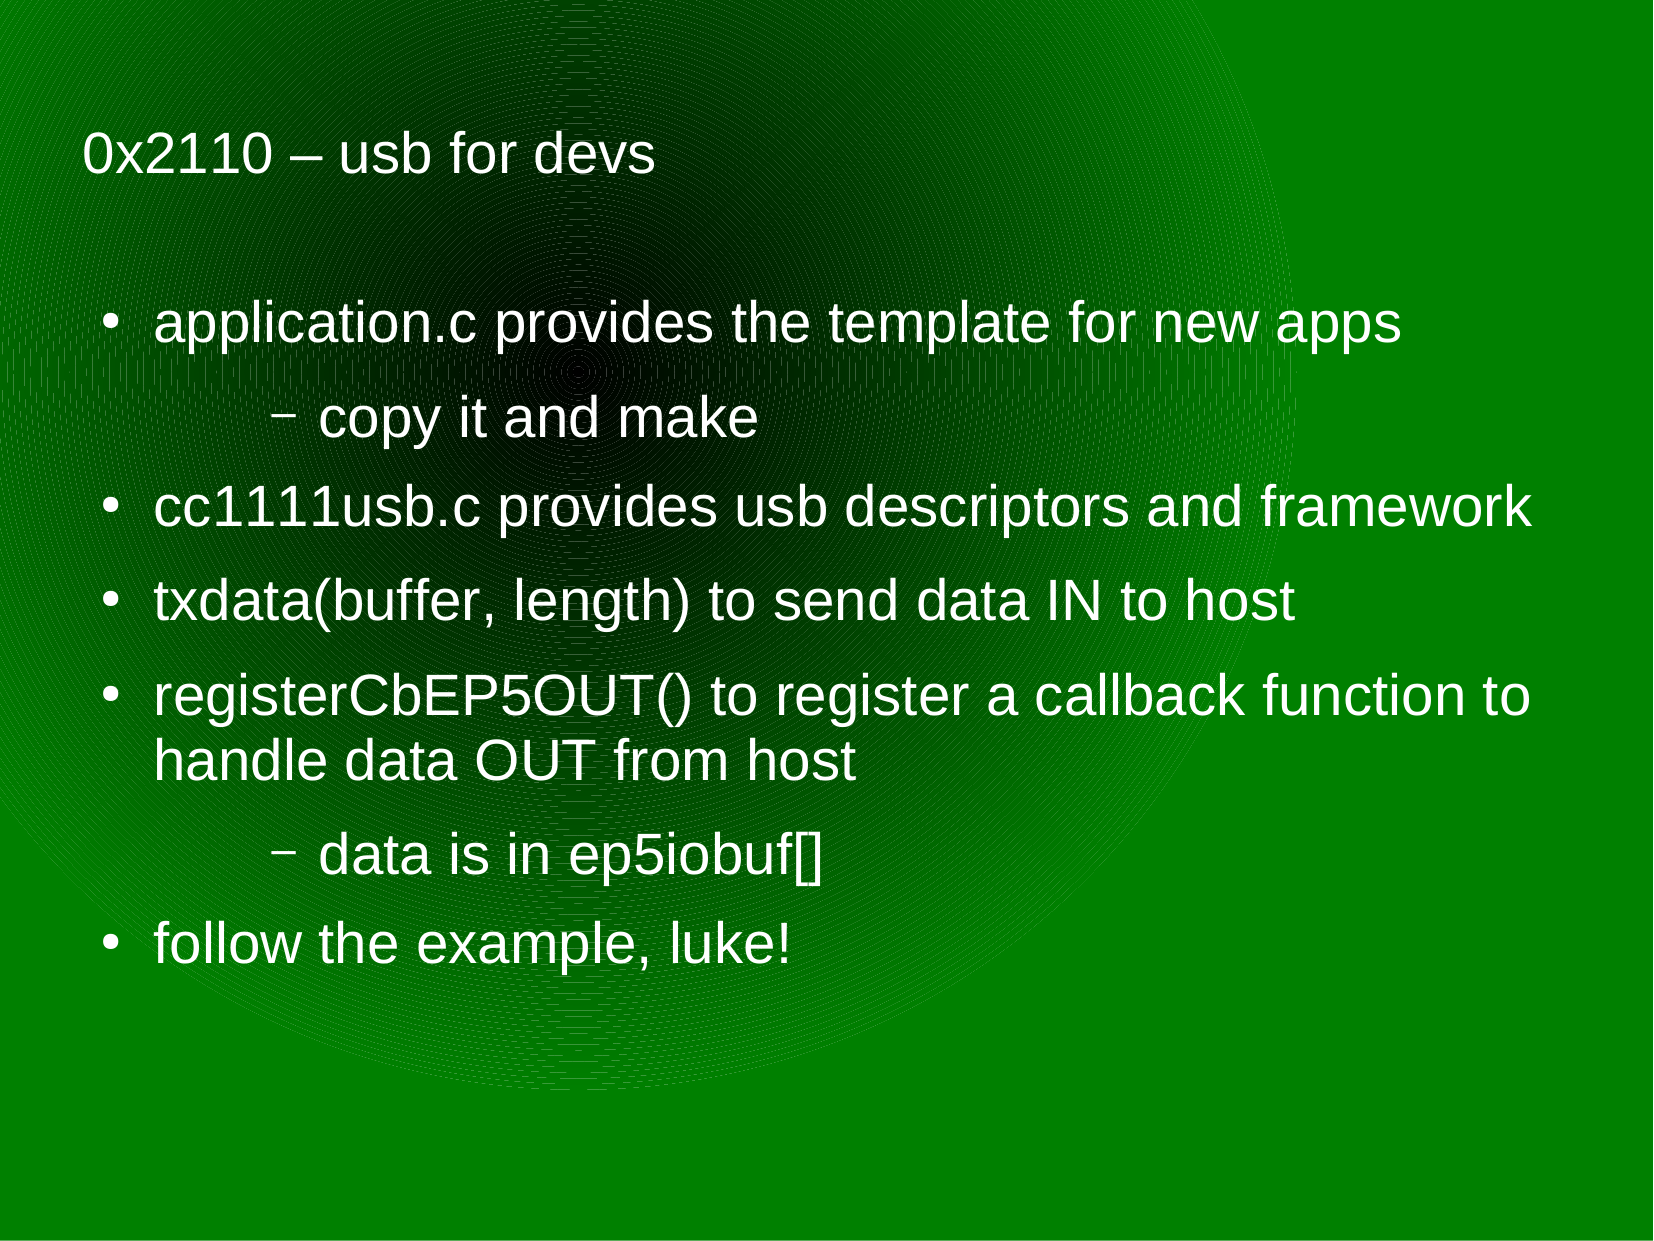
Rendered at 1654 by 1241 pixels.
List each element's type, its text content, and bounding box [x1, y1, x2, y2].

title 0x2110 – usb for devs [82, 49, 1571, 257]
list application.c provides the template for new apps copy it and make cc1111usb.c provides usb descriptors and framework txdata(buffer, length) to send data IN to host registerCbEP5OUT() to register a callback function to handle data OUT from host data is in ep5iobuf[] follow the example, luke! [82, 290, 1571, 1109]
